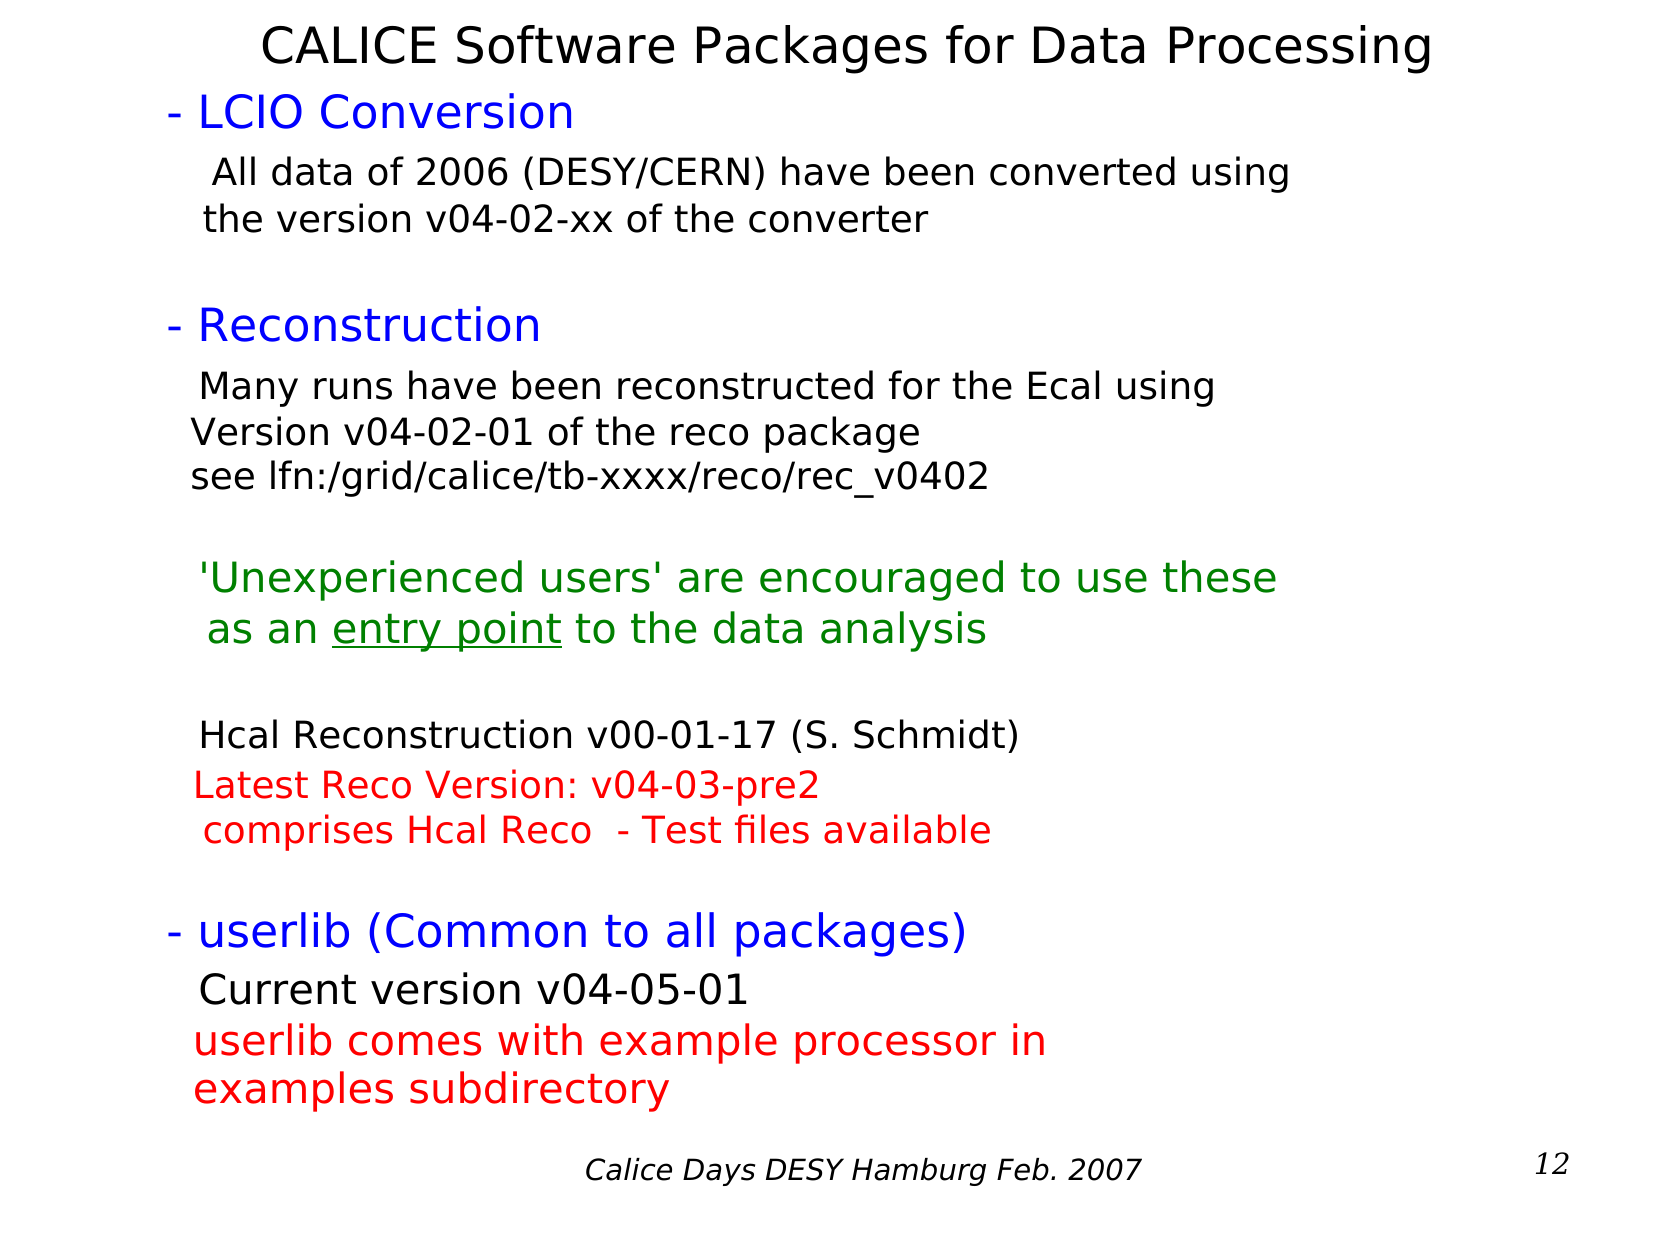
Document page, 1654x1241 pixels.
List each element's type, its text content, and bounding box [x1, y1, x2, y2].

text_box - LCIO Conversion All data of 2006 (DESY/CERN) have been converted using the version v04-02-xx of the converter - Reconstruction Many runs have been reconstructed for the Ecal using Version v04-02-01 of the reco package see lfn:/grid/calice/tb-xxxx/reco/rec_v0402 'Unexperienced users' are encouraged to use these as an entry point to the data analysis Hcal Reconstruction v00-01-17 (S. Schmidt) Latest Reco Version: v04-03-pre2 comprises Hcal Reco - Test files available - userlib (Common to all packages) Current version v04-05-01 userlib comes with example processor in examples subdirectory [151, 78, 1291, 1241]
text_box CALICE Software Packages for Data Processing [245, 9, 1425, 83]
